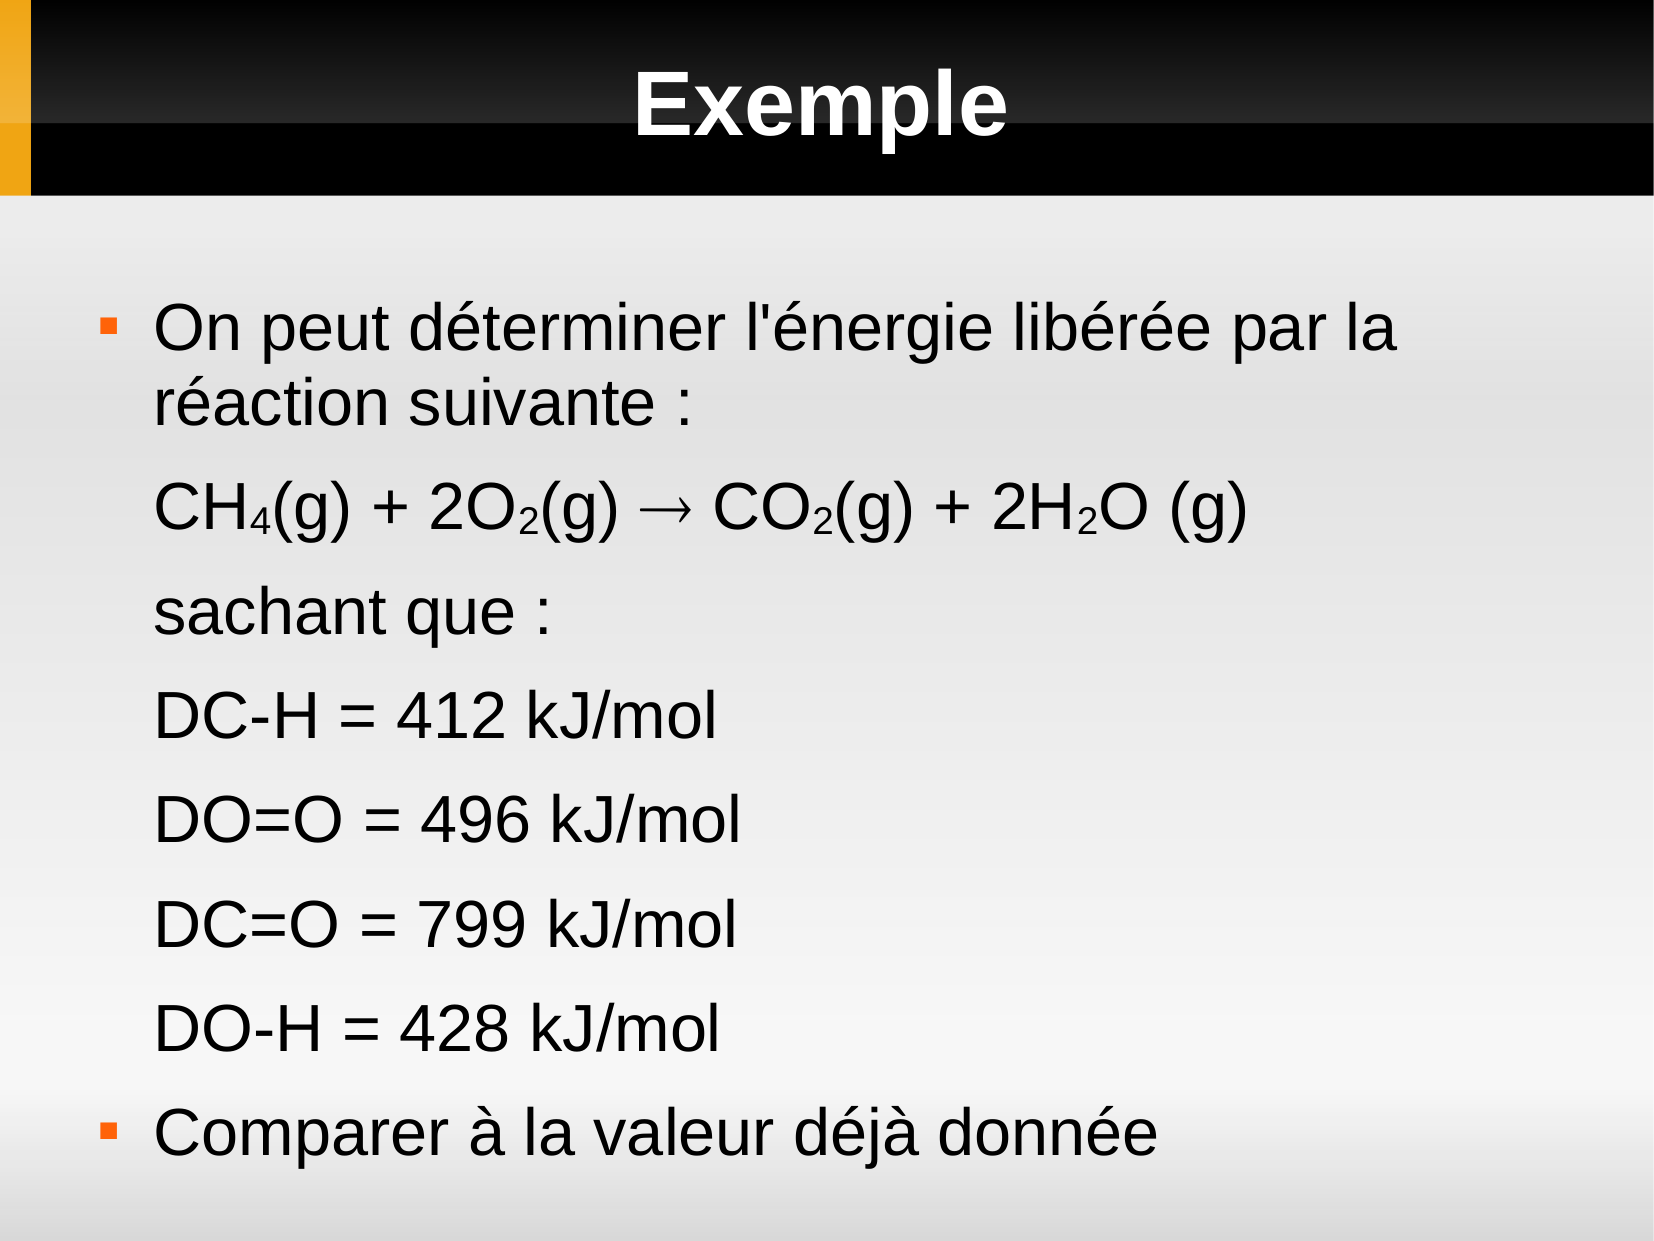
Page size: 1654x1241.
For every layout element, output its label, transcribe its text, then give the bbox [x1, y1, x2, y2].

picture [0, 0, 1654, 1241]
list On peut déterminer l'énergie libérée par la réaction suivante : CH4(g) + 2O2(g) ® CO2(g) + 2H2O (g) sachant que : DC-H = 412 kJ/mol DO=O = 496 kJ/mol DC=O = 799 kJ/mol DO-H = 428 kJ/mol Comparer à la valeur déjà donnée [82, 290, 1571, 1241]
title Exemple [76, 0, 1565, 208]
